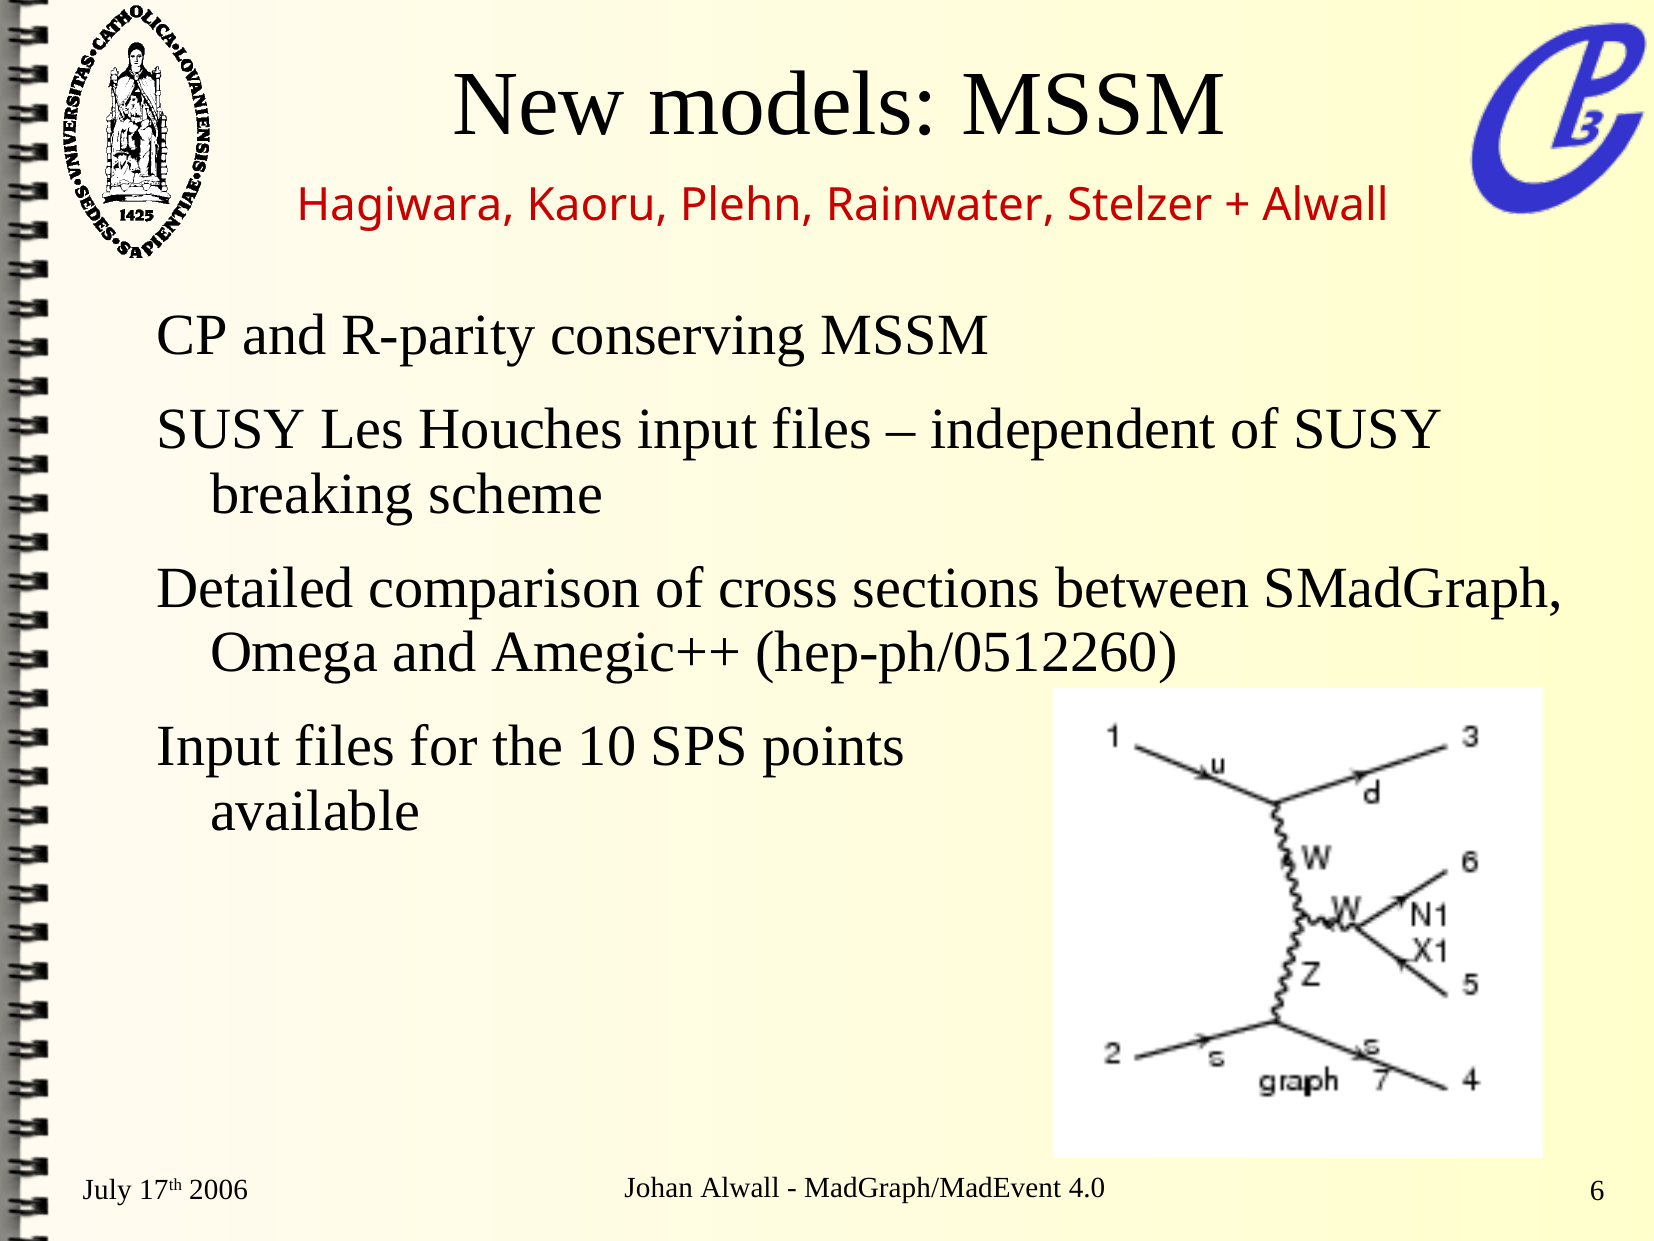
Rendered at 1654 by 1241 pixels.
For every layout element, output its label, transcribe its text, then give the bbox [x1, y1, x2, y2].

picture [0, 0, 1654, 1241]
text_box Hagiwara, Kaoru, Plehn, Rainwater, Stelzer + Alwall [296, 171, 1390, 235]
list CP and R-parity conserving MSSM SUSY Les Houches input files – independent of SUSY breaking scheme Detailed comparison of cross sections between SMadGraph, Omega and Amegic++ (hep-ph/0512260) Input files for the 10 SPS points available [139, 302, 1584, 1190]
title New models: MSSM [234, 0, 1445, 208]
picture [1052, 688, 1543, 1158]
picture [1467, 14, 1654, 216]
